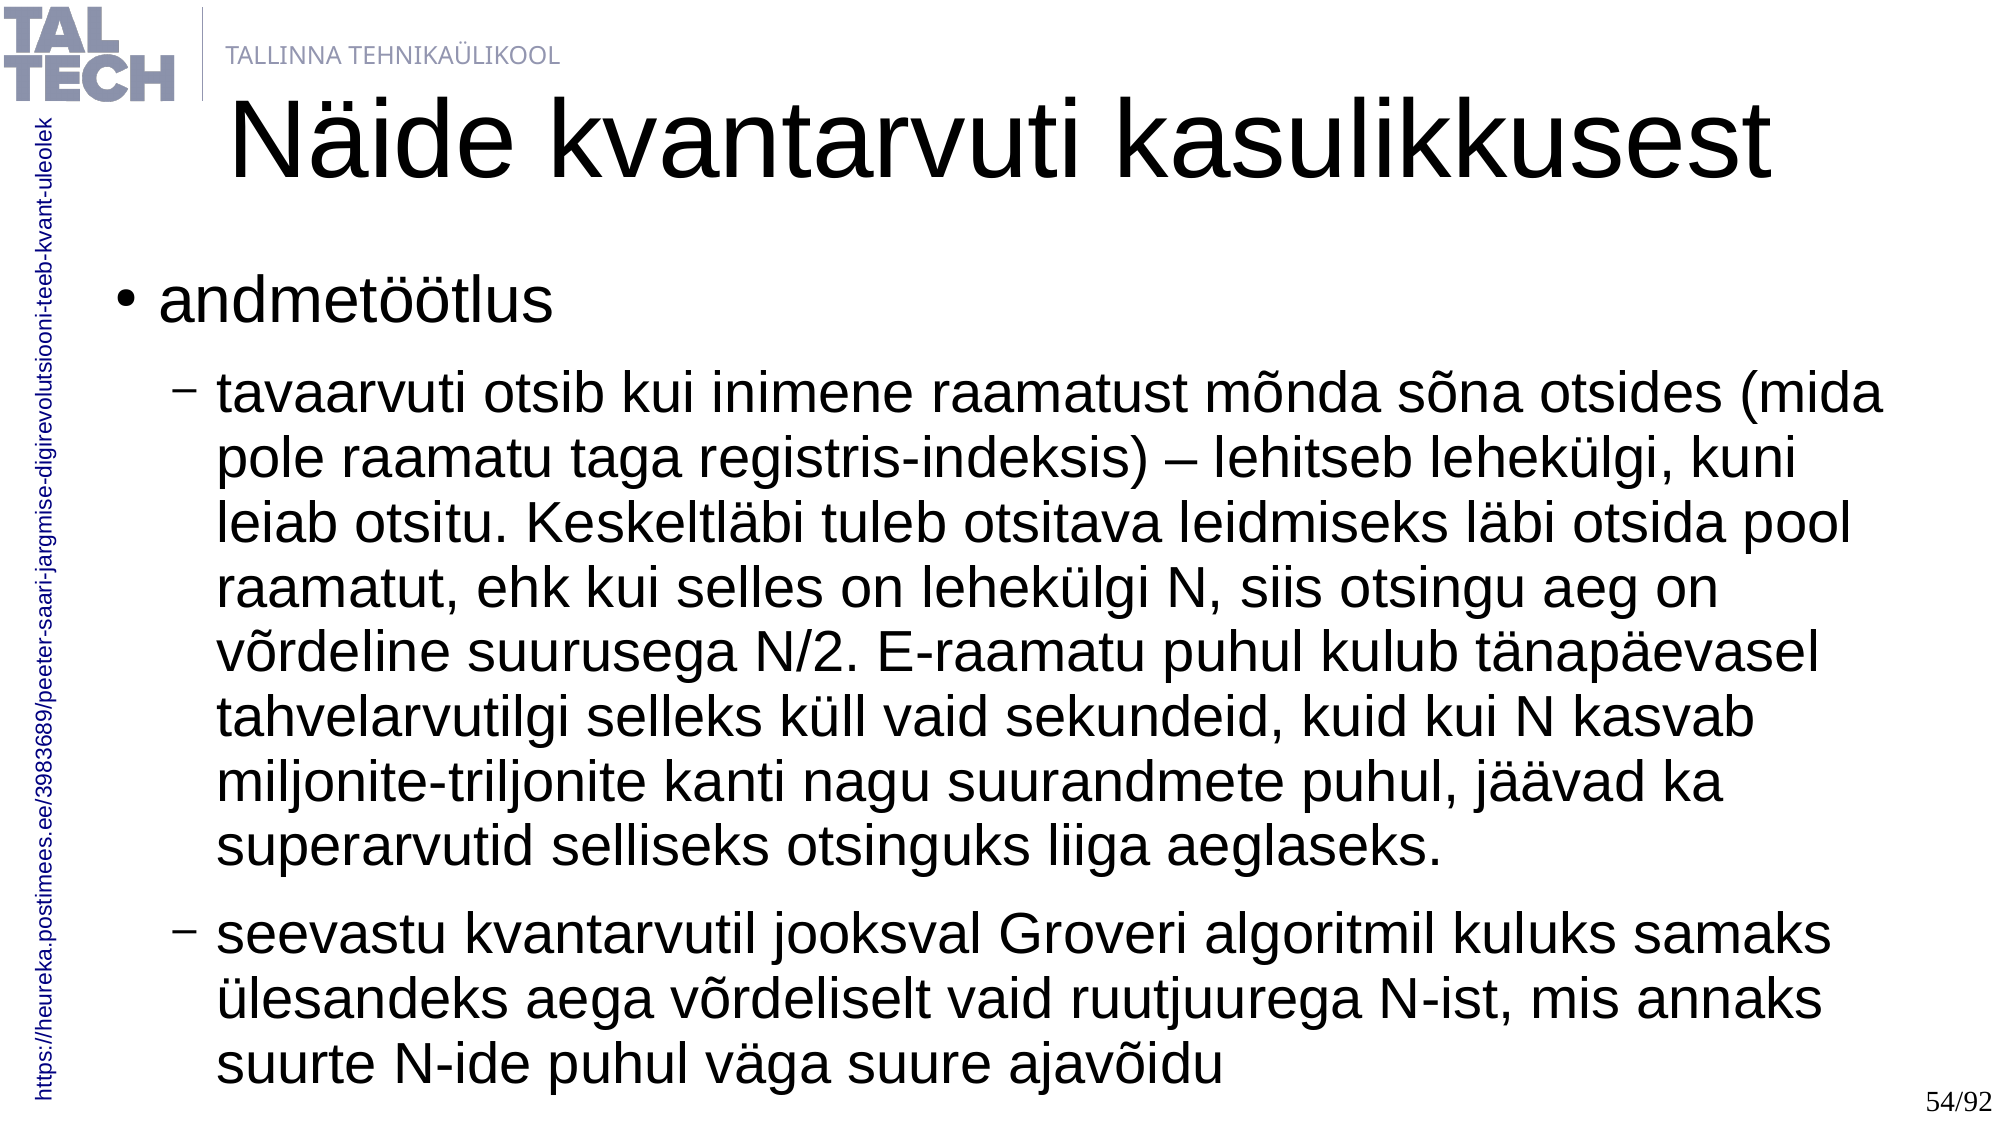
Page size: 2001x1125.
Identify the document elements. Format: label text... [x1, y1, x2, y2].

picture [0, 0, 178, 107]
text_box https://heureka.postimees.ee/3983689/peeter-saari-jargmise-digirevolutsiooni-teeb-kvant-uleolek [23, 88, 81, 1116]
list andmetöötlus tavaarvuti otsib kui inimene raamatust mõnda sõna otsides (mida pole raamatu taga registris-indeksis) – lehitseb lehekülgi, kuni leiab otsitu. Keskeltläbi tuleb otsitava leidmiseks läbi otsida pool raamatut, ehk kui selles on lehekülgi N, siis otsingu aeg on võrdeline suurusega N/2. E-raamatu puhul kulub tänapäevasel tahvelarvutilgi selleks küll vaid sekundeid, kuid kui N kasvab miljonite-triljonite kanti nagu suurandmete puhul, jäävad ka superarvutid selliseks otsinguks liiga aeglaseks. seevastu kvantarvutil jooksval Groveri algoritmil kuluks samaks ülesandeks aega võrdeliselt vaid ruutjuurega N-ist, mis annaks suurte N-ide puhul väga suure ajavõidu [99, 263, 1901, 1111]
title Näide kvantarvuti kasulikkusest [99, 44, 1901, 233]
